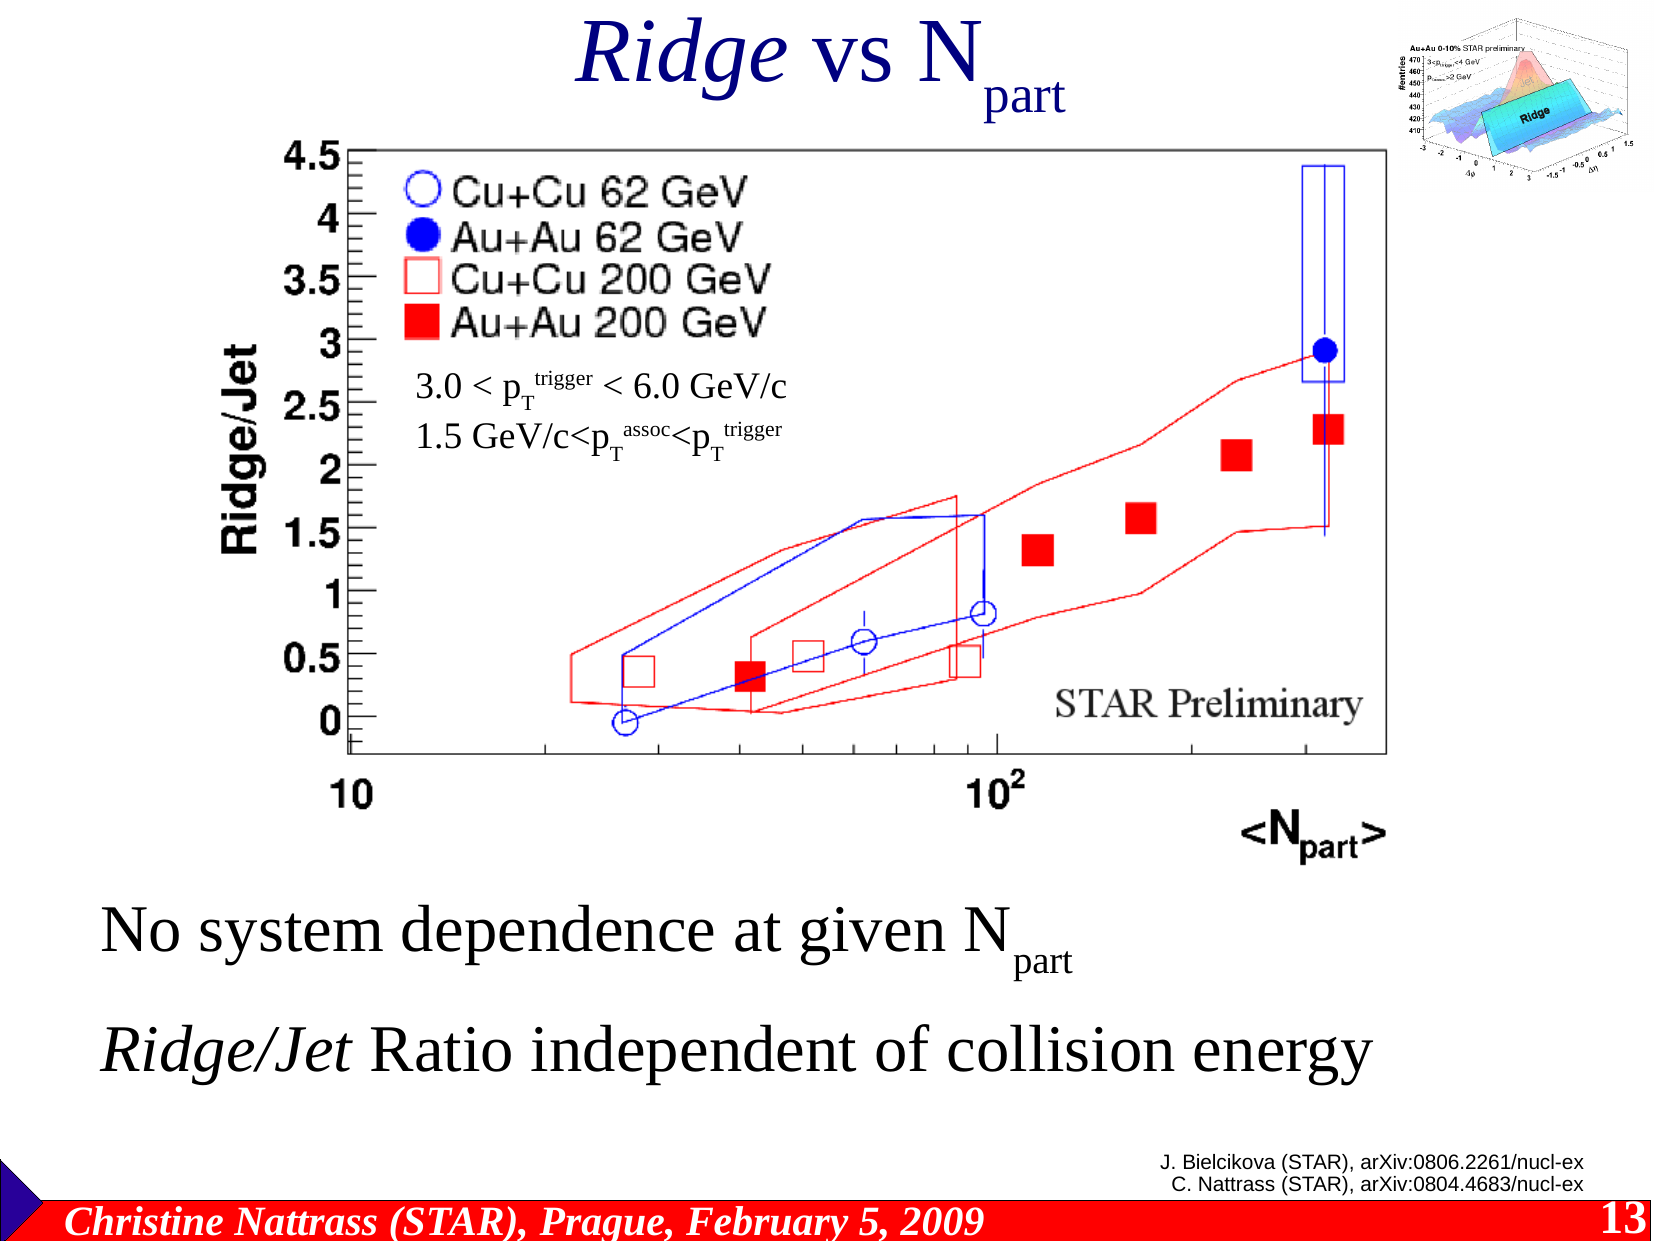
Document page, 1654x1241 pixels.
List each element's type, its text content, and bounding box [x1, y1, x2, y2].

text_box 13 [1549, 1183, 1654, 1241]
text_box J. Bielcikova (STAR), arXiv:0806.2261/nucl-ex C. Nattrass (STAR), arXiv:0804.4683/nucl-ex [1083, 1145, 1599, 1205]
list No system dependence at given Npart Ridge/Jet Ratio independent of collision energy [82, 892, 1571, 1193]
title Ridge vs Npart [76, 0, 1398, 124]
picture [1398, 0, 1654, 192]
text_box 3.0 < pTtrigger < 6.0 GeV/c 1.5 GeV/c<pTassoc<pTtrigger [400, 357, 926, 474]
picture [206, 135, 1390, 875]
